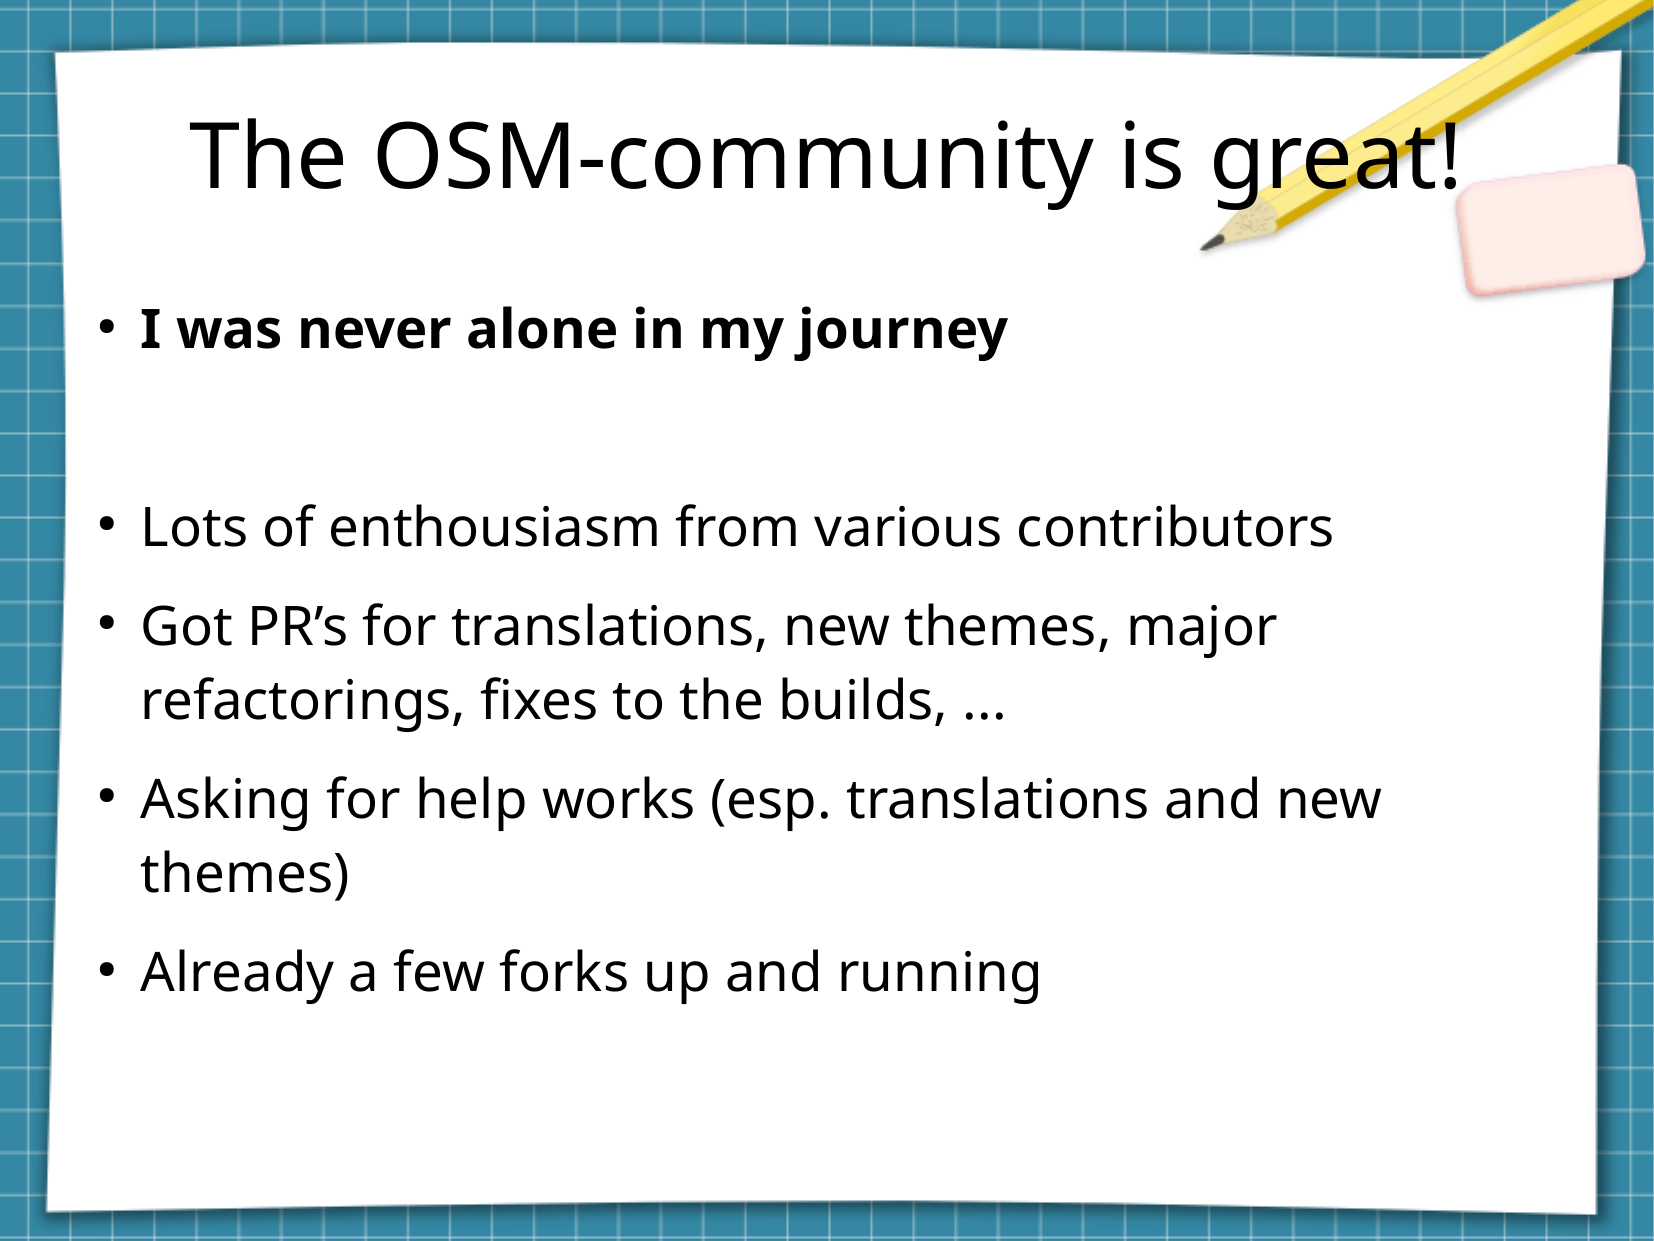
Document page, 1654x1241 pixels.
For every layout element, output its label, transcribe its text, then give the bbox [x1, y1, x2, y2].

title The OSM-community is great! [82, 49, 1571, 257]
picture [0, 0, 1654, 1241]
list I was never alone in my journey Lots of enthousiasm from various contributors Got PR’s for translations, new themes, major refactorings, fixes to the builds, ... Asking for help works (esp. translations and new themes) Already a few forks up and running [82, 290, 1571, 1010]
